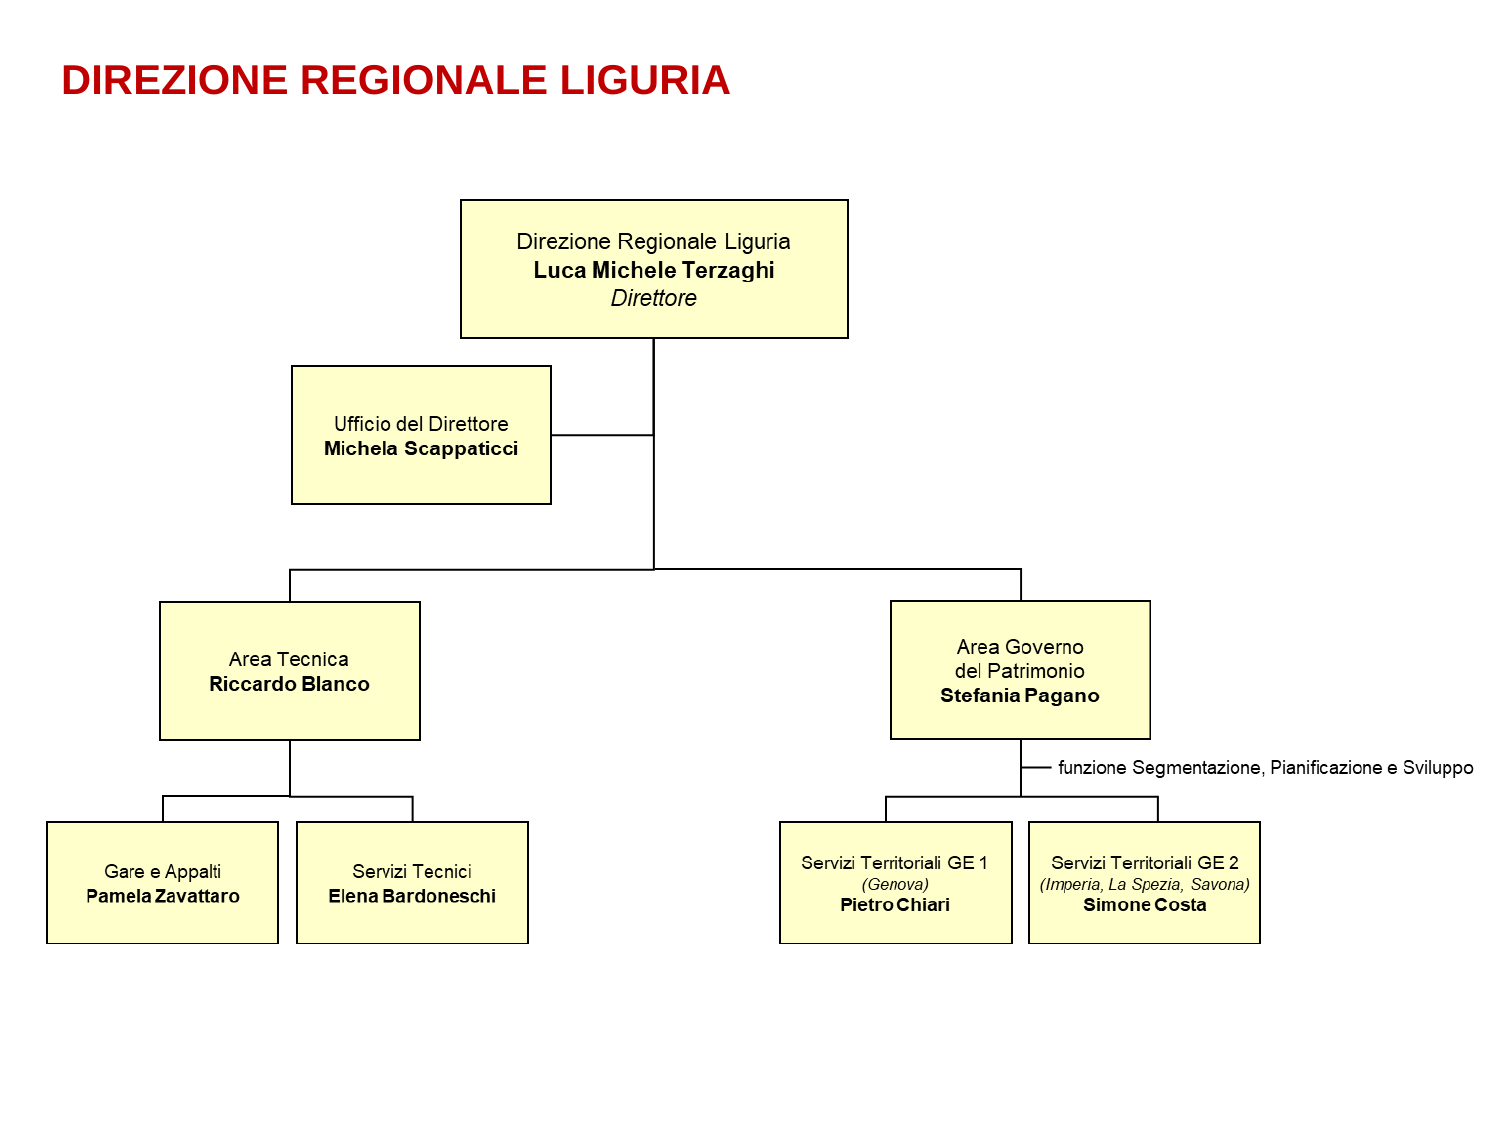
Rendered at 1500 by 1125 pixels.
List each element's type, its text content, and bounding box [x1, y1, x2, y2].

picture [46, 199, 1489, 944]
text_box DIREZIONE REGIONALE LIGURIA [46, 45, 1458, 128]
